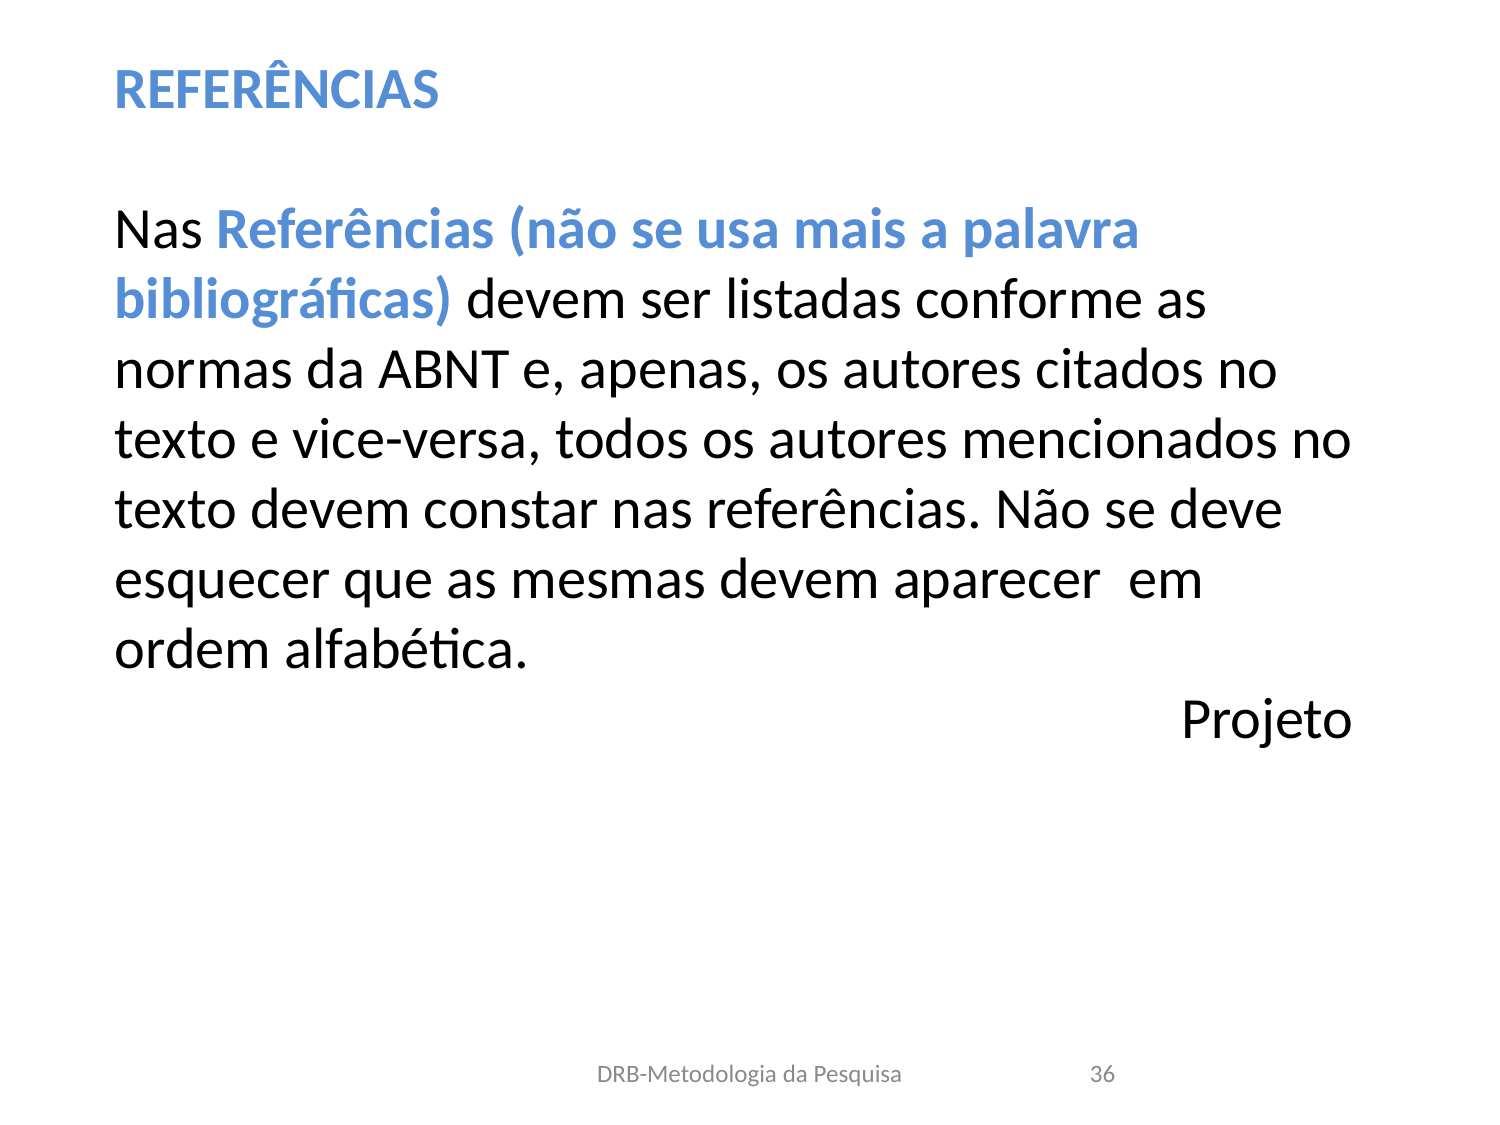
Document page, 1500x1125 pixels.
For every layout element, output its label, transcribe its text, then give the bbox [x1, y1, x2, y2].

text_box 36 [1074, 1042, 1426, 1103]
text_box DRB-Metodologia da Pesquisa [512, 1042, 988, 1103]
text_box REFERÊNCIAS Nas Referências (não se usa mais a palavra bibliográficas) devem ser listadas conforme as normas da ABNT e, apenas, os autores citados no texto e vice-versa, todos os autores mencionados no texto devem constar nas referências. Não se deve esquecer que as mesmas devem aparecer em ordem alfabética. Projeto [99, 42, 1388, 765]
